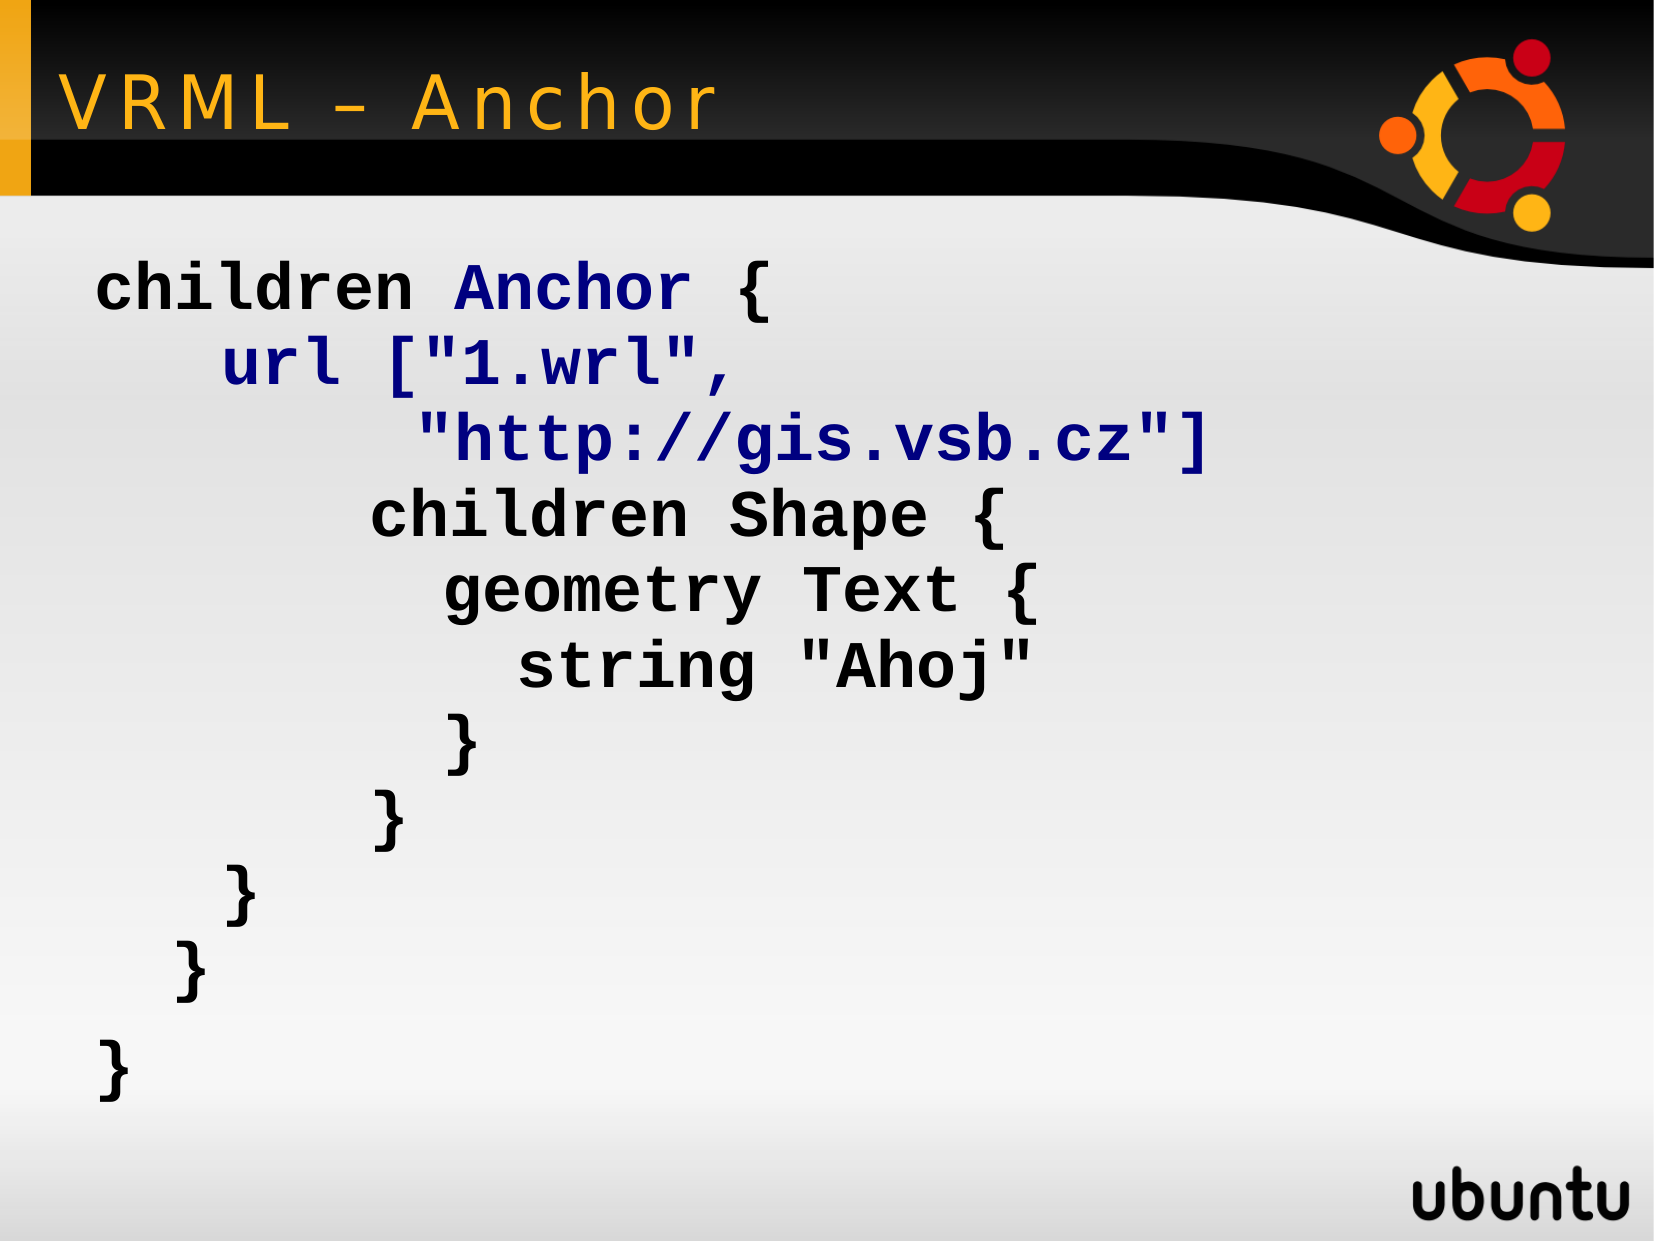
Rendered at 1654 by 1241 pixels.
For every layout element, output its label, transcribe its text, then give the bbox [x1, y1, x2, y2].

picture [0, 0, 1654, 1241]
list children Anchor { url ["1.wrl", "http://gis.vsb.cz"] children Shape { geometry Text { string "Ahoj" } } } } } [76, 253, 1565, 1109]
title VRML – Anchor [59, 29, 1270, 178]
